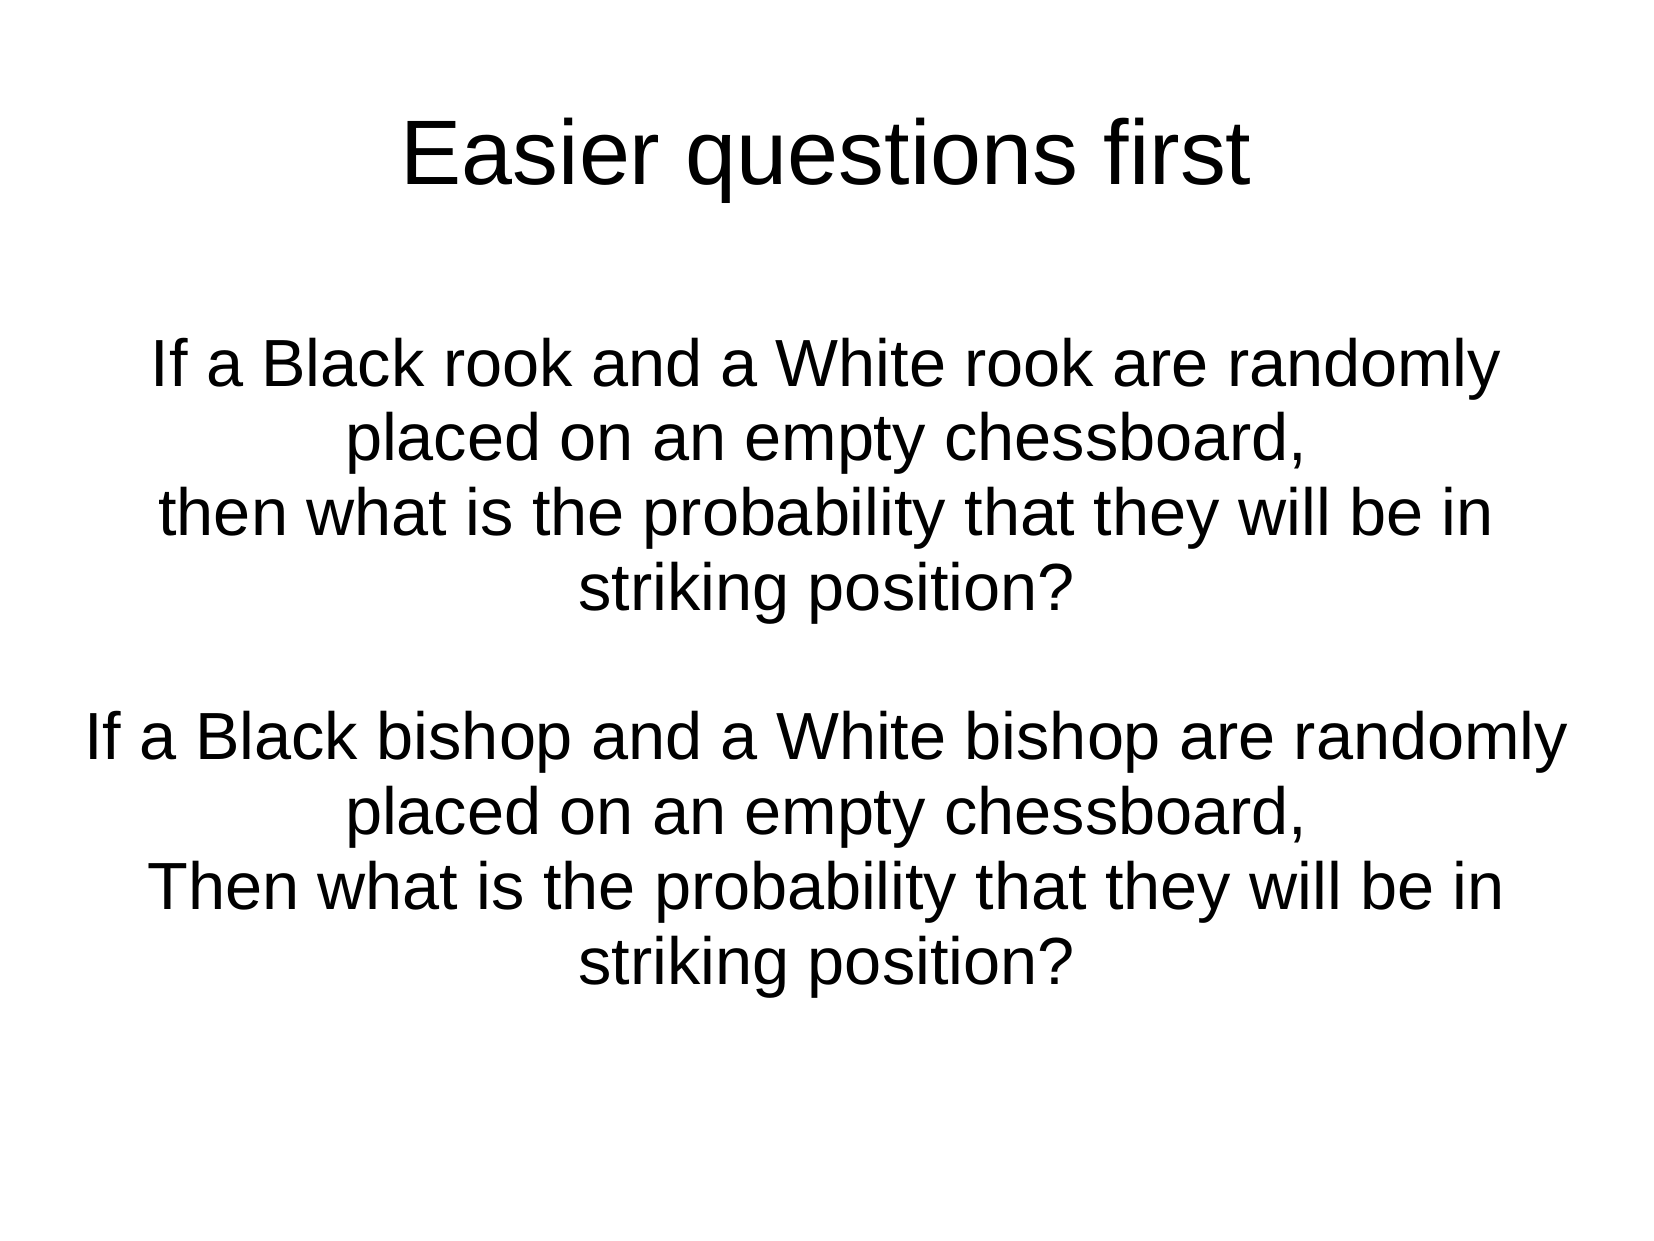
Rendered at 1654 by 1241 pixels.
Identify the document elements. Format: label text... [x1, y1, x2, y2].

title Easier questions first [82, 56, 1571, 250]
subtitle If a Black rook and a White rook are randomly placed on an empty chessboard, then what is the probability that they will be in striking position? If a Black bishop and a White bishop are randomly placed on an empty chessboard, Then what is the probability that they will be in striking position? [82, 297, 1571, 1102]
